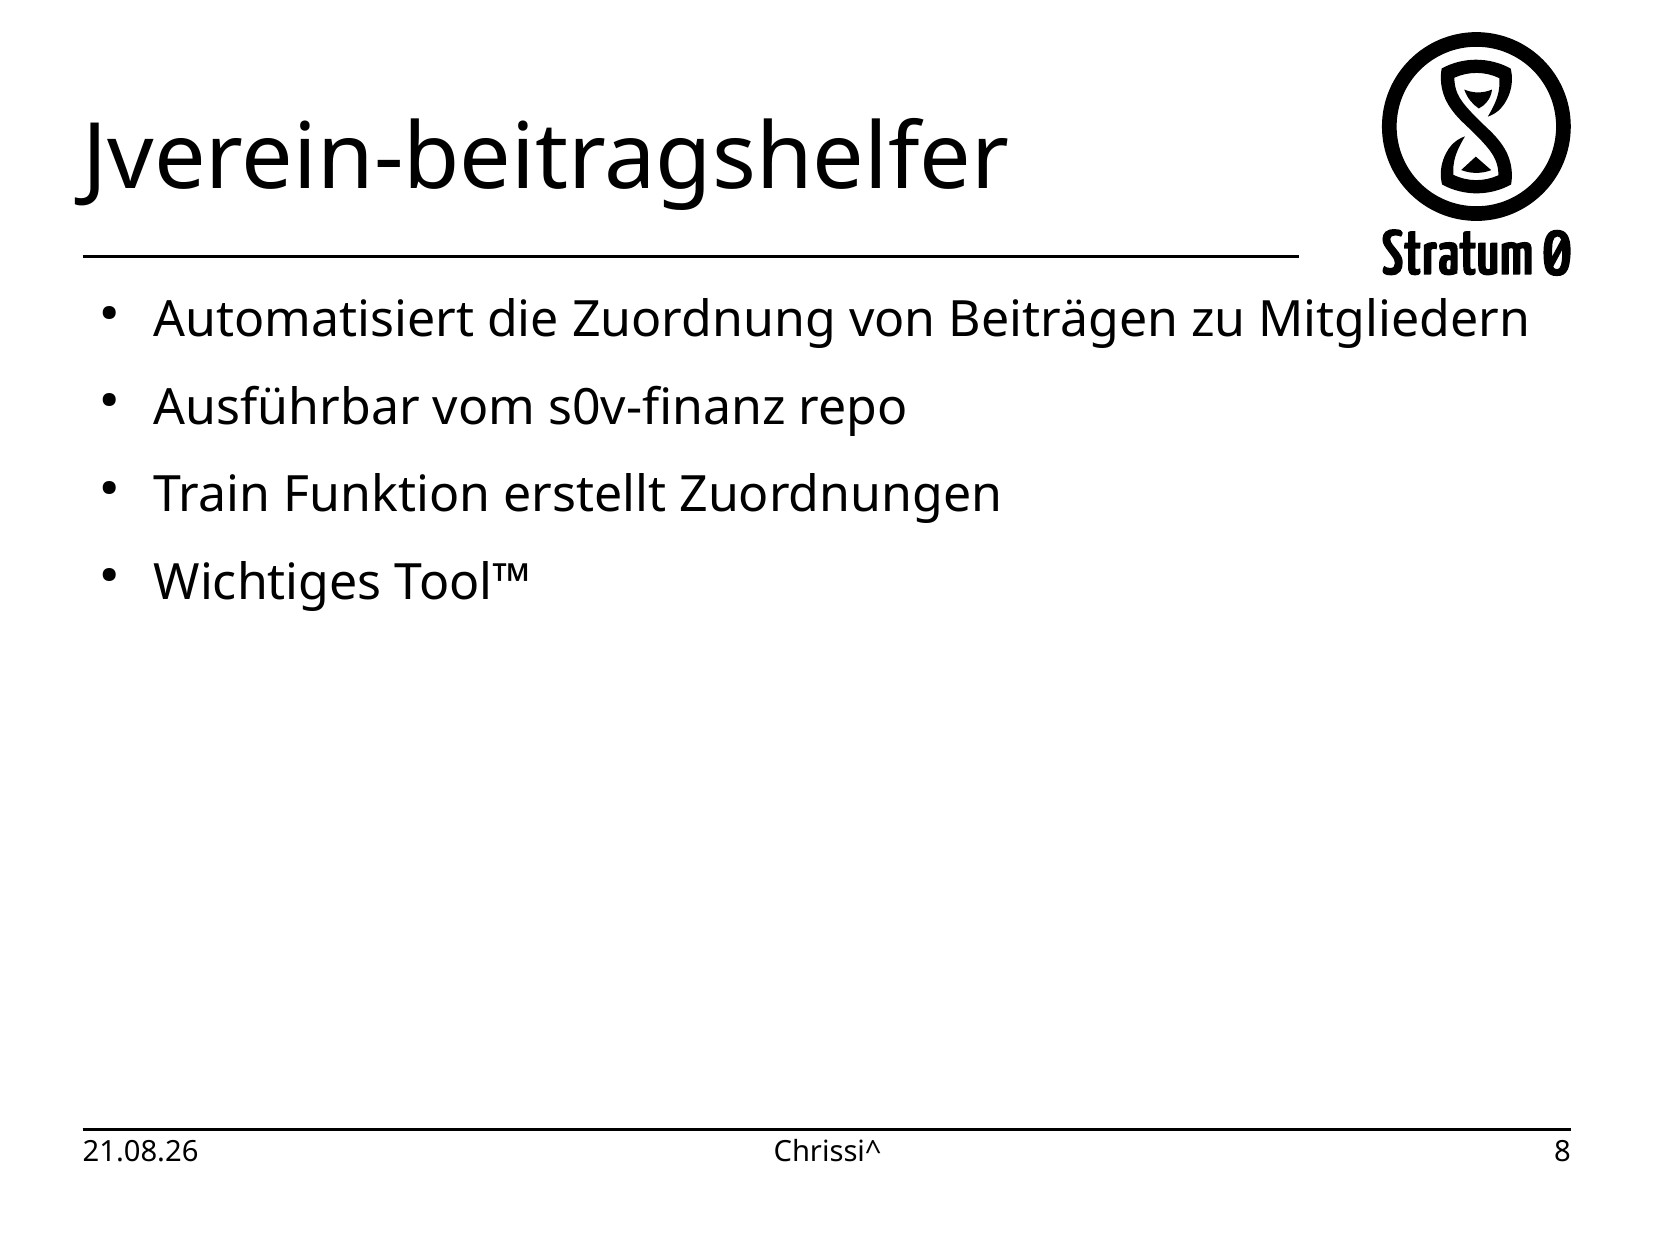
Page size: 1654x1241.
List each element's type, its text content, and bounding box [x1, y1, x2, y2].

list Automatisiert die Zuordnung von Beiträgen zu Mitgliedern Ausführbar vom s0v-finanz repo Train Funktion erstellt Zuordnungen Wichtiges Tool™ [82, 290, 1538, 1010]
title Jverein-beitragshelfer [82, 49, 1300, 257]
